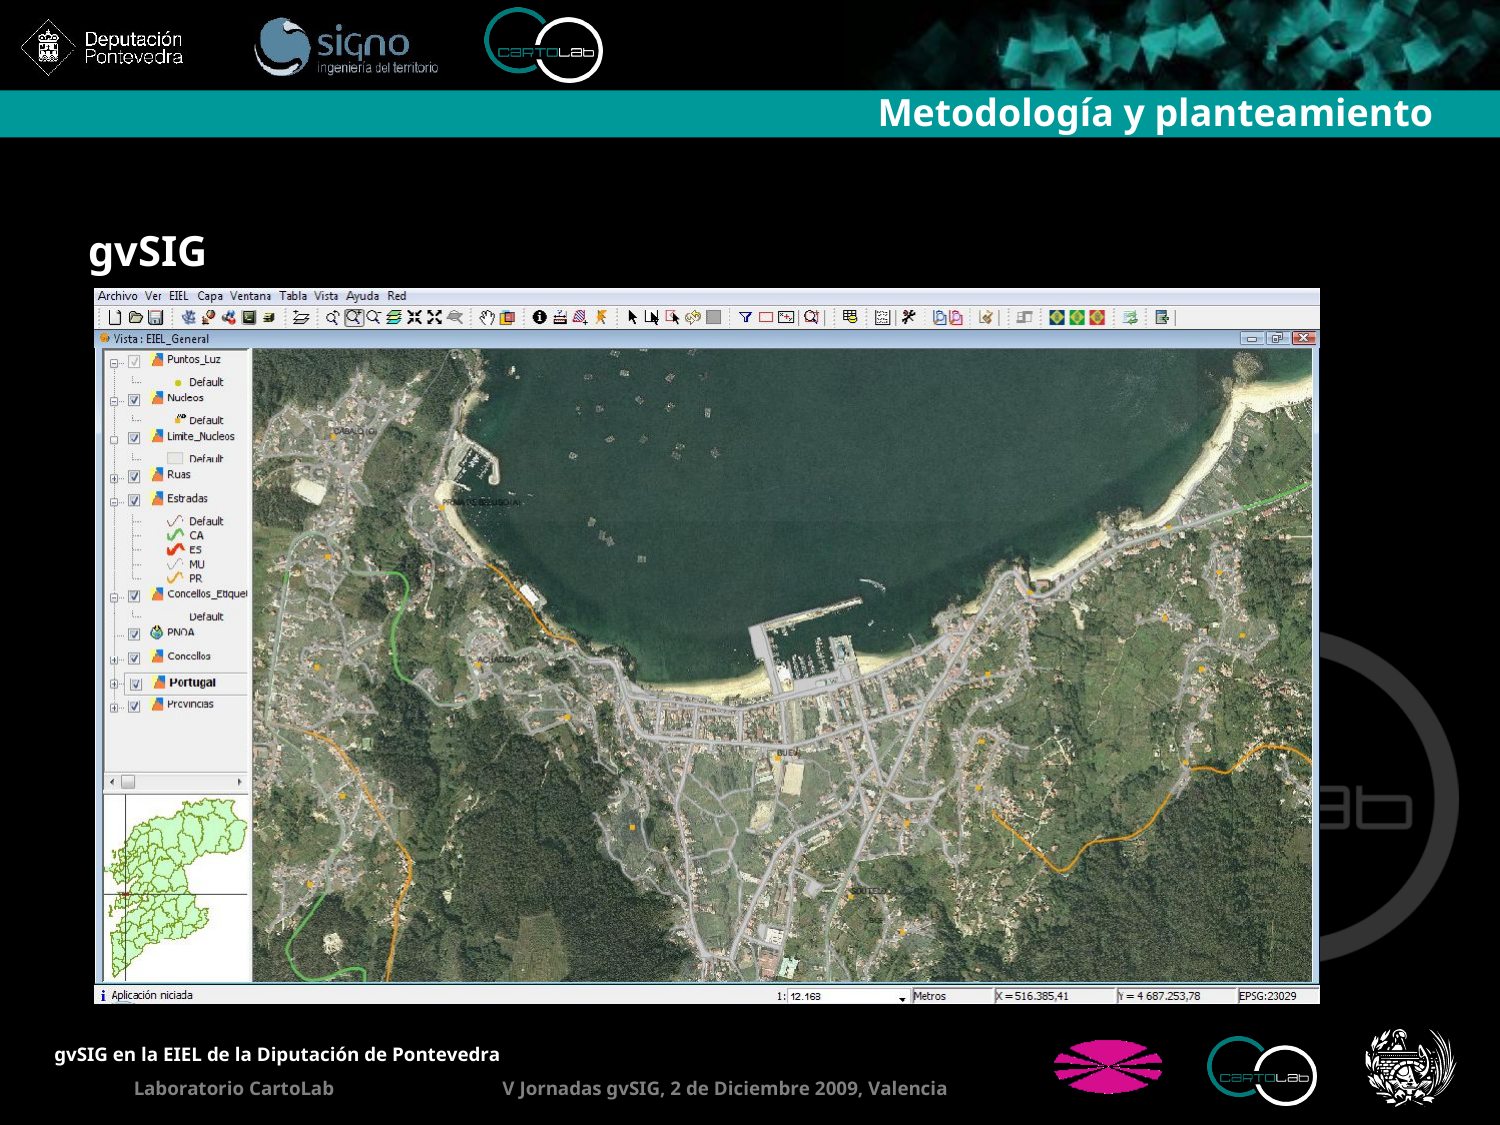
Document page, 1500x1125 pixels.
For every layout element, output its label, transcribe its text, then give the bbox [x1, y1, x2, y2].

picture [844, 0, 1500, 90]
text_box Metodología y planteamiento [862, 82, 1500, 142]
picture [484, 7, 603, 83]
picture [0, 0, 438, 90]
picture [94, 288, 1459, 1004]
picture [1207, 1036, 1317, 1106]
picture [1052, 1038, 1164, 1095]
text_box gvSIG [73, 217, 1424, 378]
